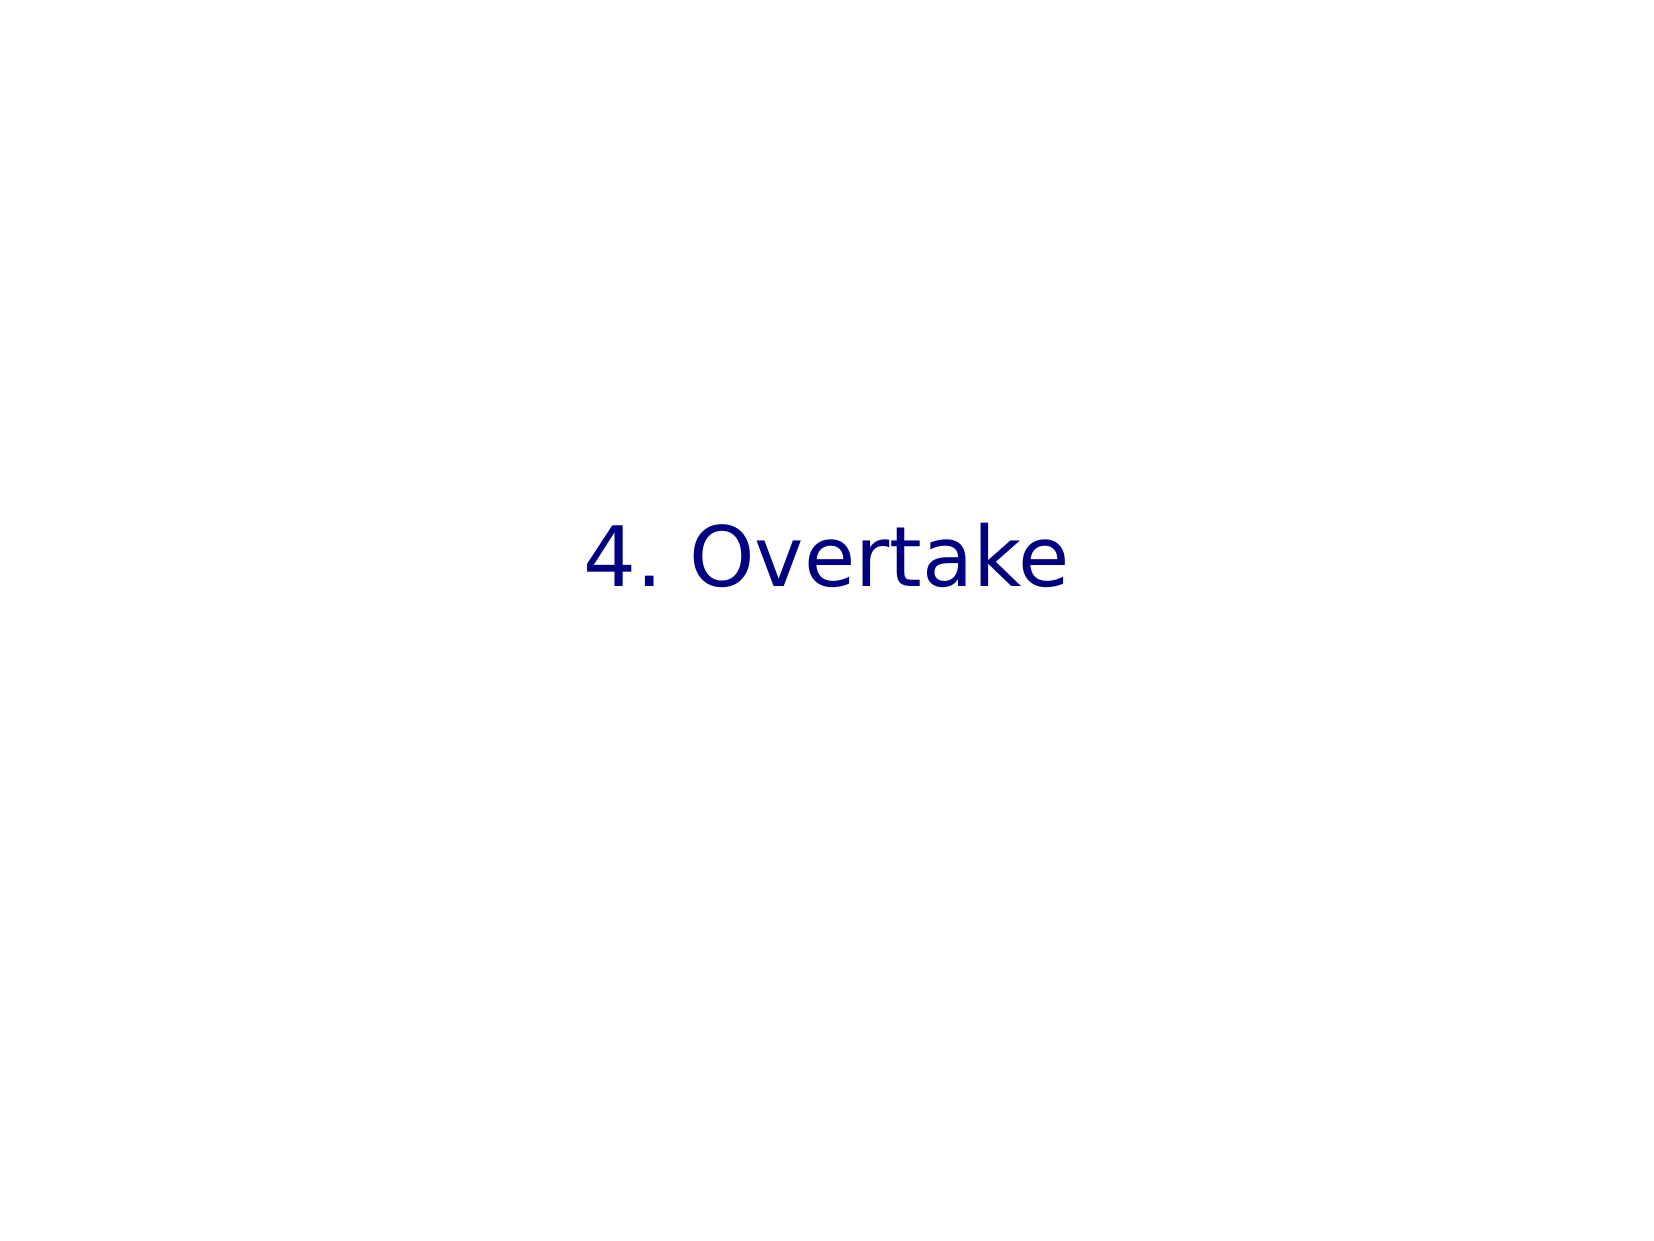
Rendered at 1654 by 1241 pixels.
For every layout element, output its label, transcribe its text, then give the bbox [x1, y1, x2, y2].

text_box 4. Overtake [0, 501, 1654, 709]
